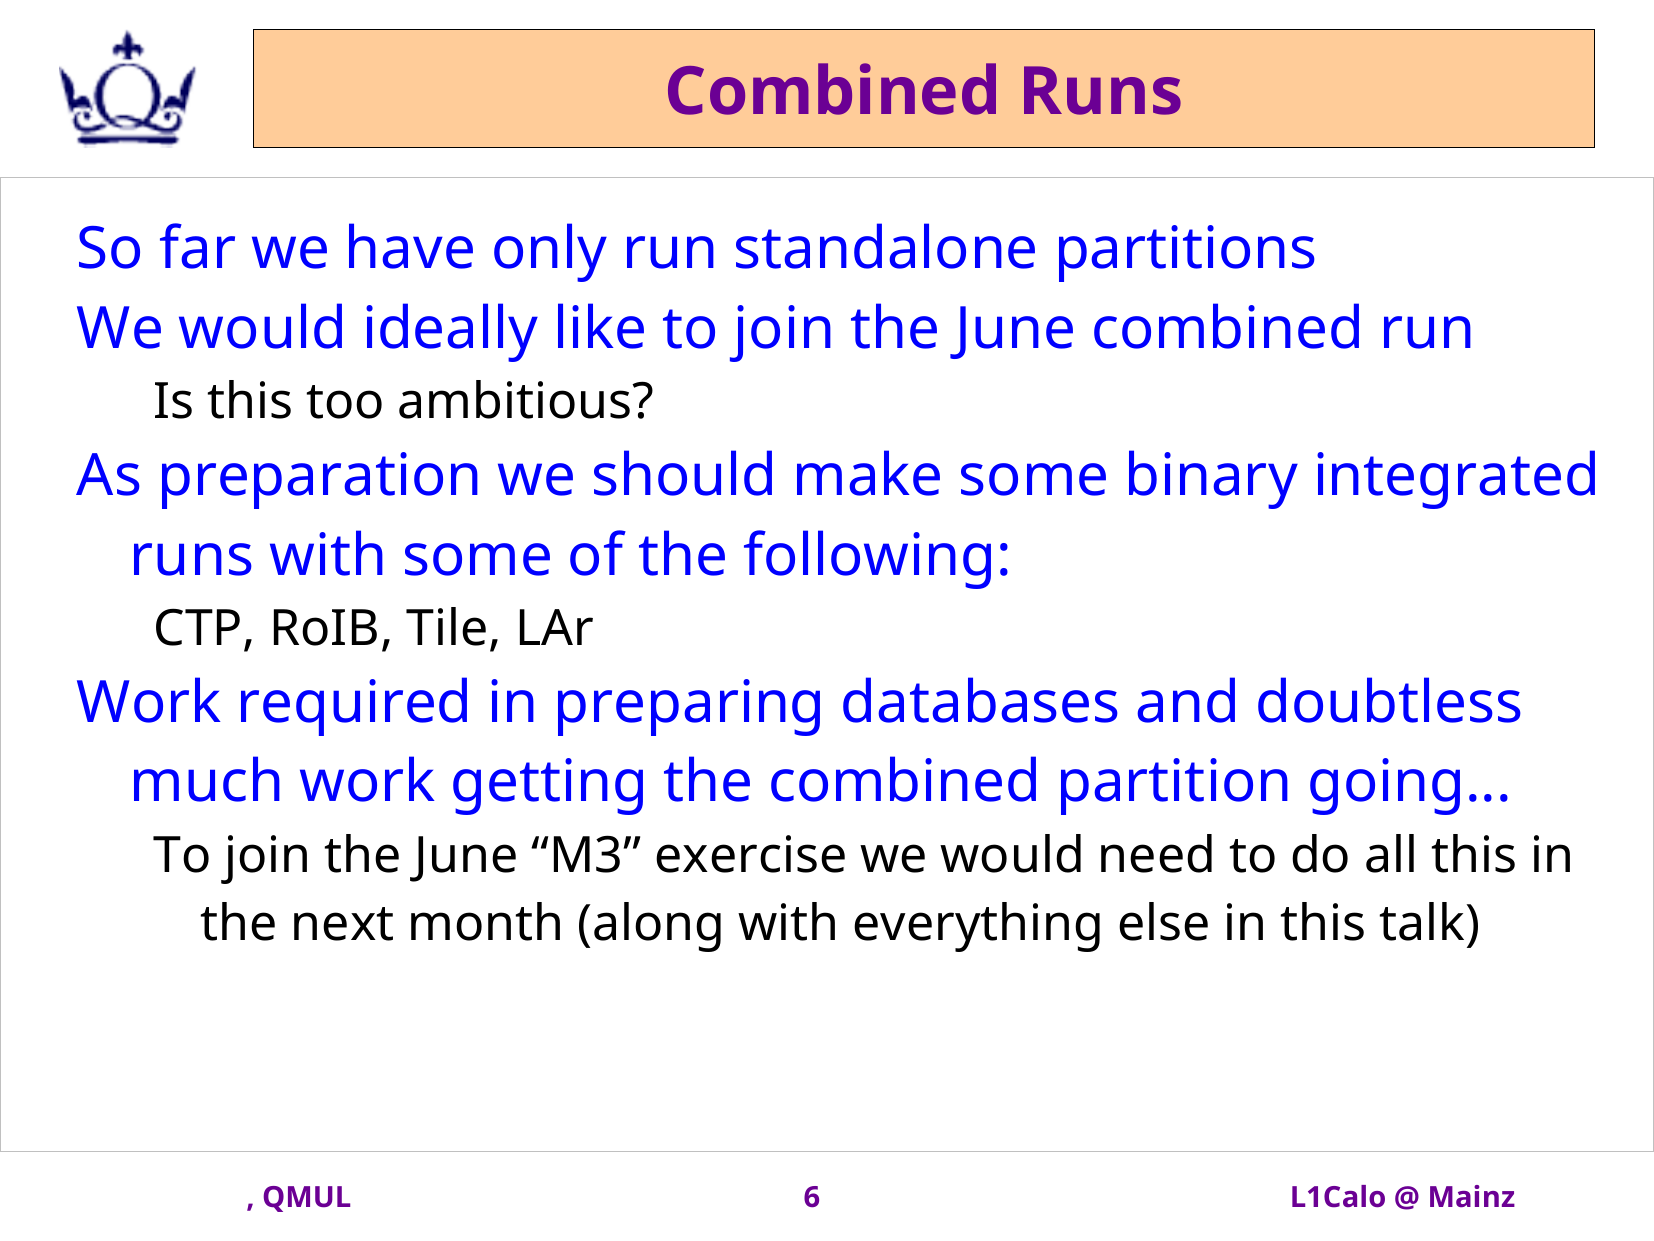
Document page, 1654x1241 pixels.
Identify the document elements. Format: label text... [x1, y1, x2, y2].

title Combined Runs [253, 29, 1595, 148]
picture [59, 29, 200, 148]
list So far we have only run standalone partitions We would ideally like to join the June combined run Is this too ambitious? As preparation we should make some binary integrated runs with some of the following: CTP, RoIB, Tile, LAr Work required in preparing databases and doubtless much work getting the combined partition going... To join the June “M3” exercise we would need to do all this in the next month (along with everything else in this talk) [59, 206, 1603, 1127]
